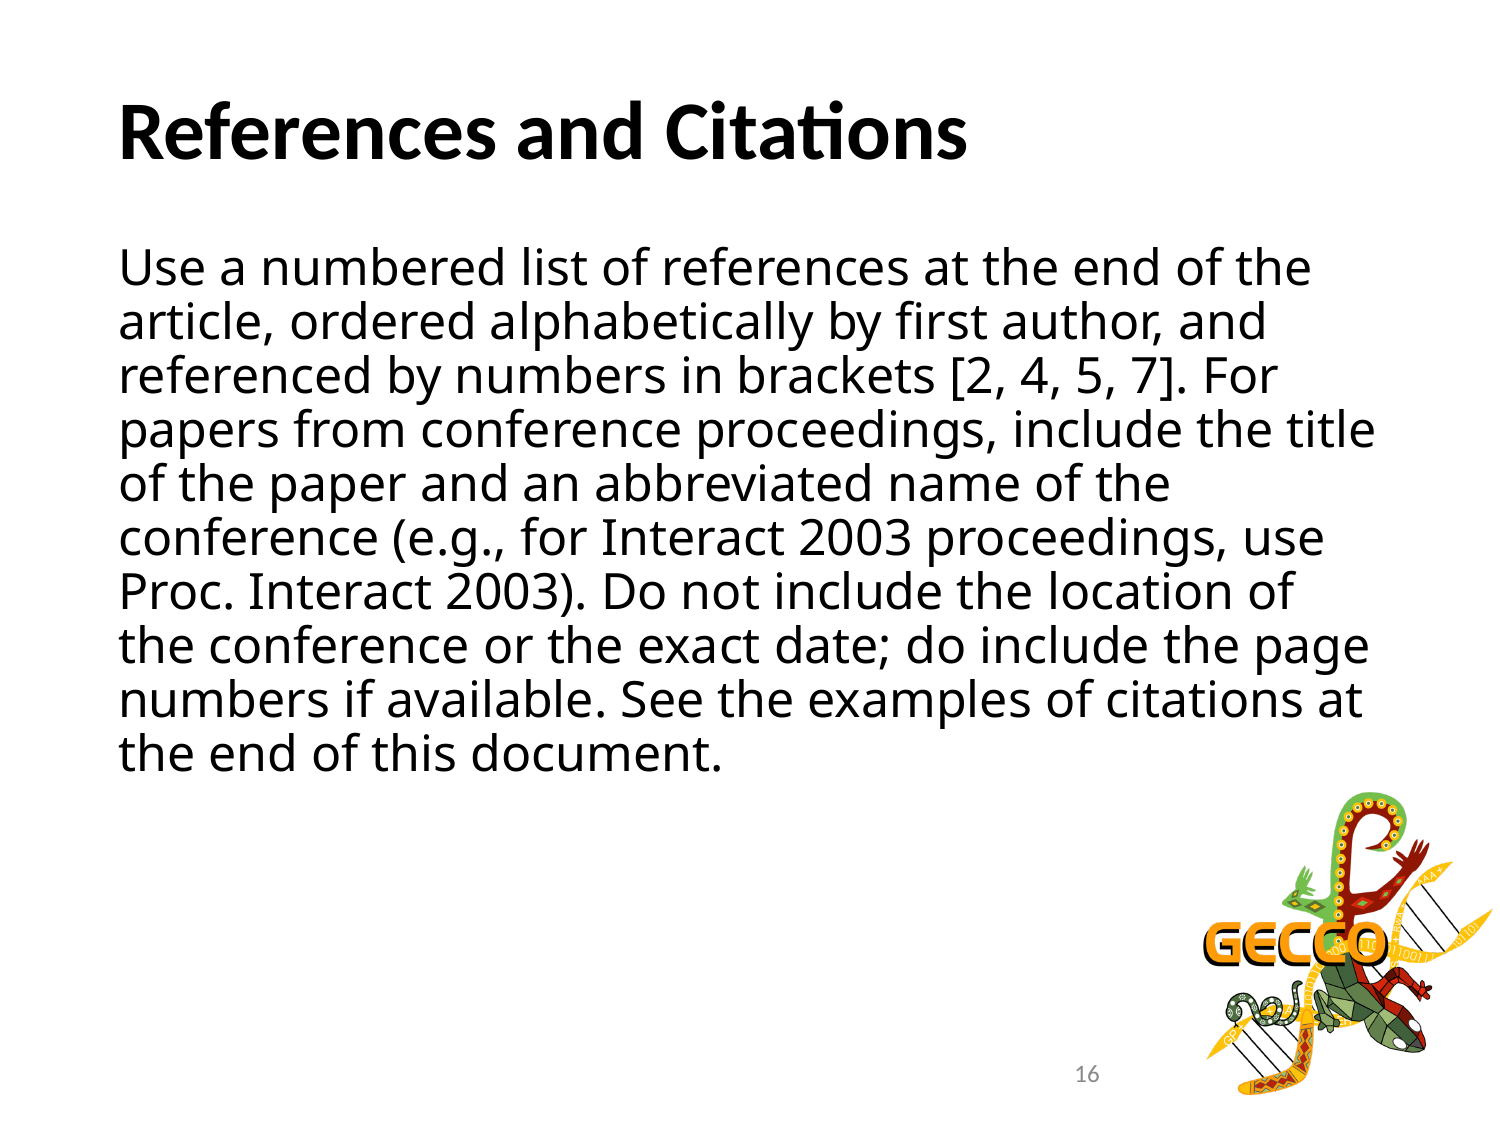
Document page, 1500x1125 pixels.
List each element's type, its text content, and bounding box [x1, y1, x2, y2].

title References and Citations [103, 59, 1397, 207]
picture [1195, 782, 1500, 1103]
text_box <number> [1059, 1042, 1397, 1103]
list Use a numbered list of references at the end of the article, ordered alphabetically by first author, and referenced by numbers in brackets [2, 4, 5, 7]. For papers from conference proceedings, include the title of the paper and an abbreviated name of the conference (e.g., for Interact 2003 proceedings, use Proc. Interact 2003). Do not include the location of the conference or the exact date; do include the page numbers if available. See the examples of citations at the end of this document. [103, 234, 1397, 1014]
